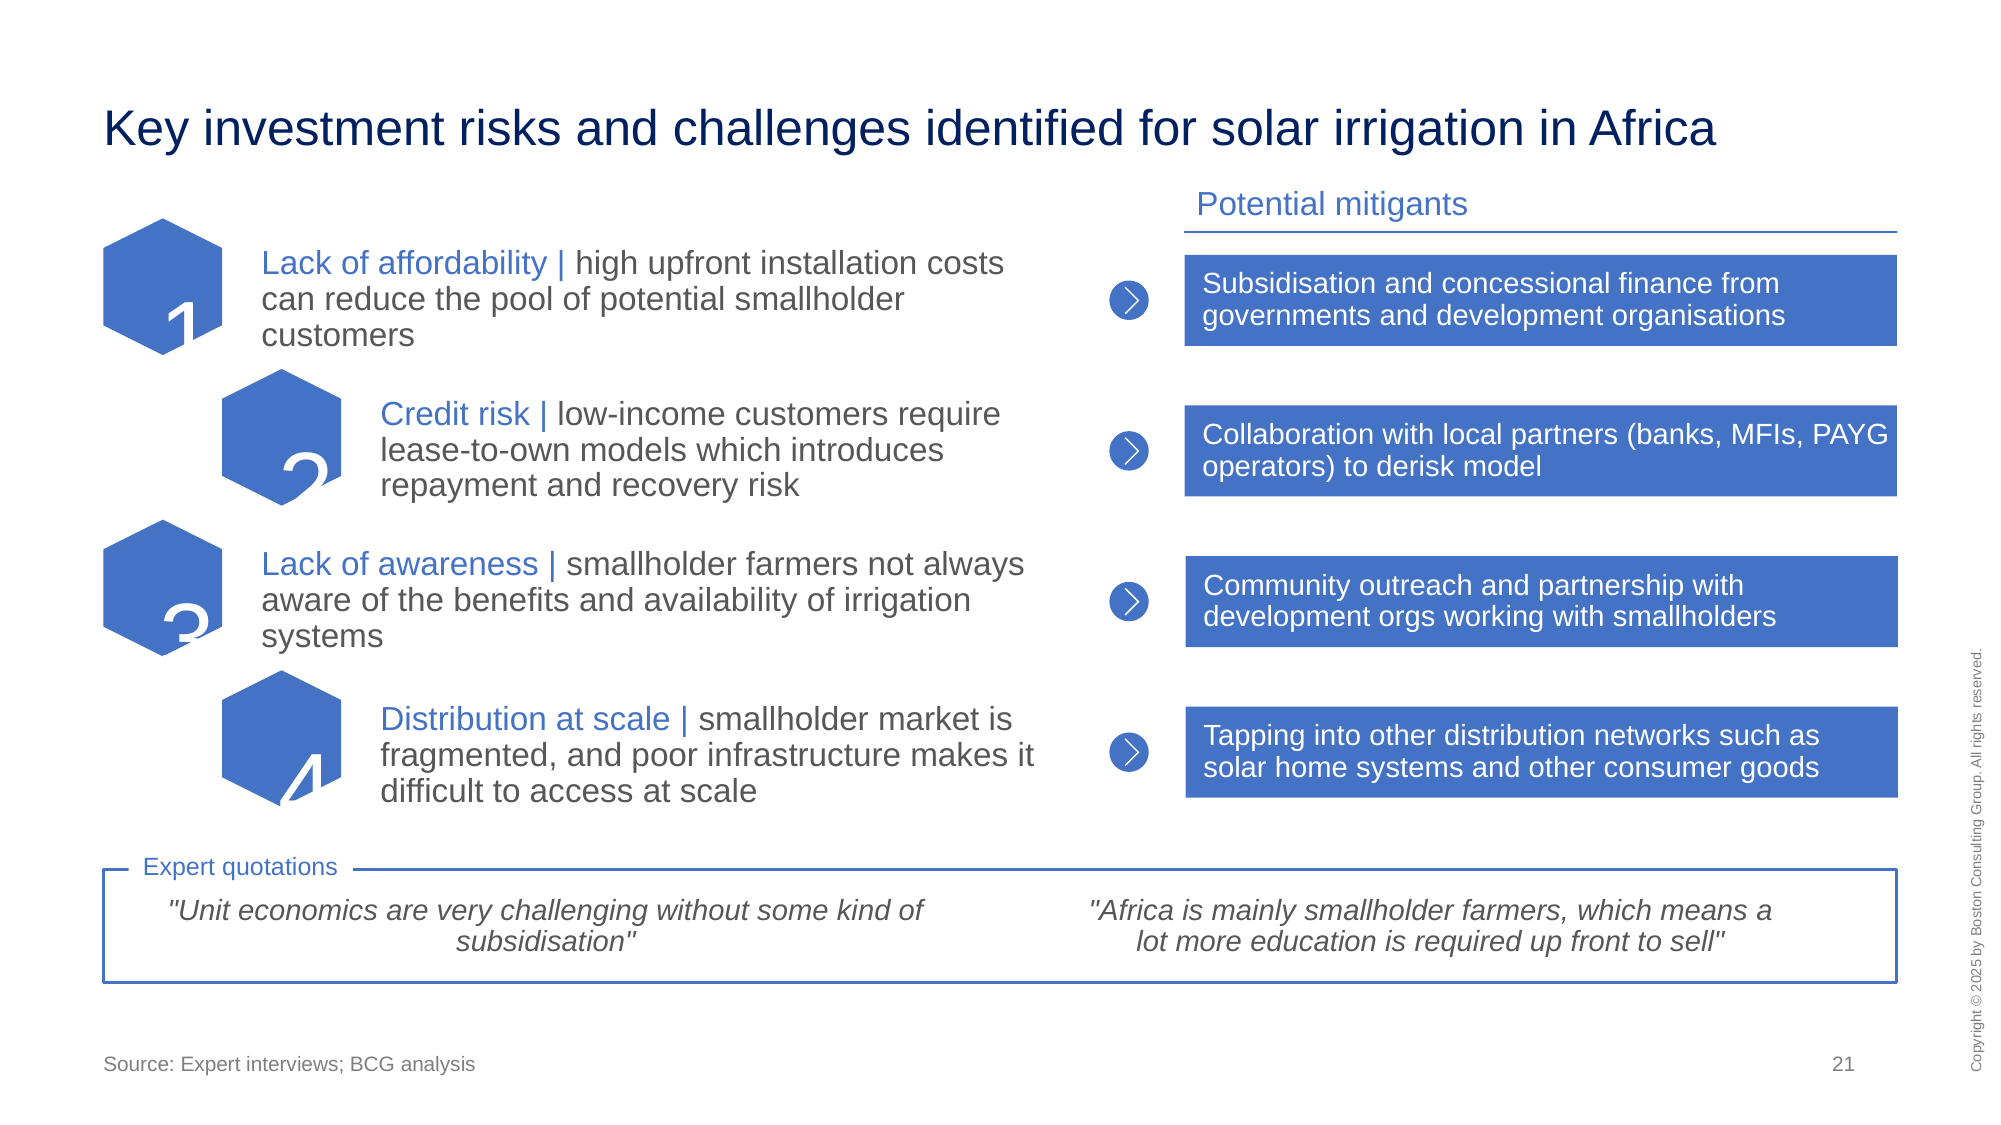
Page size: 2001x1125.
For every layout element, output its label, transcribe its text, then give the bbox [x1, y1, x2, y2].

text_box Community outreach and partnership with development orgs working with smallholders [1185, 556, 1898, 648]
text_box Expert quotations [128, 847, 353, 887]
text_box 2 [222, 368, 342, 506]
text_box Distribution at scale | smallholder market is fragmented, and poor infrastructure makes it difficult to access at scale [374, 696, 1044, 818]
text_box Credit risk | low-income customers require lease-to-own models which introduces repayment and recovery risk [374, 390, 1044, 512]
text_box 3 [103, 519, 223, 657]
text_box Collaboration with local partners (banks, MFIs, PAYG operators) to derisk model [1184, 405, 1897, 497]
text_box "Unit economics are very challenging without some kind of subsidisation" [156, 895, 936, 958]
text_box 4 [289, 765, 313, 800]
text_box Lack of affordability | high upfront installation costs can reduce the pool of potential smallholder customers [255, 239, 1044, 361]
text_box [1110, 582, 1148, 621]
text_box 4 [222, 670, 342, 807]
text_box Source: Expert interviews; BCG analysis [103, 1054, 1585, 1076]
text_box [1110, 281, 1148, 320]
title Key investment risks and challenges identified for solar irrigation in Africa [103, 102, 1897, 157]
text_box 1 [103, 218, 223, 356]
text_box Tapping into other distribution networks such as solar home systems and other consumer goods [1185, 706, 1898, 798]
text_box Potential mitigants [1184, 182, 1897, 228]
text_box [1110, 733, 1148, 772]
text_box [1110, 431, 1148, 470]
text_box Lack of awareness | smallholder farmers not always aware of the benefits and availability of irrigation systems [255, 540, 1044, 663]
text_box "Africa is mainly smallholder farmers, which means a lot more education is required up front to sell" [1077, 895, 1786, 958]
text_box Subsidisation and concessional finance from governments and development organisations [1184, 254, 1897, 346]
